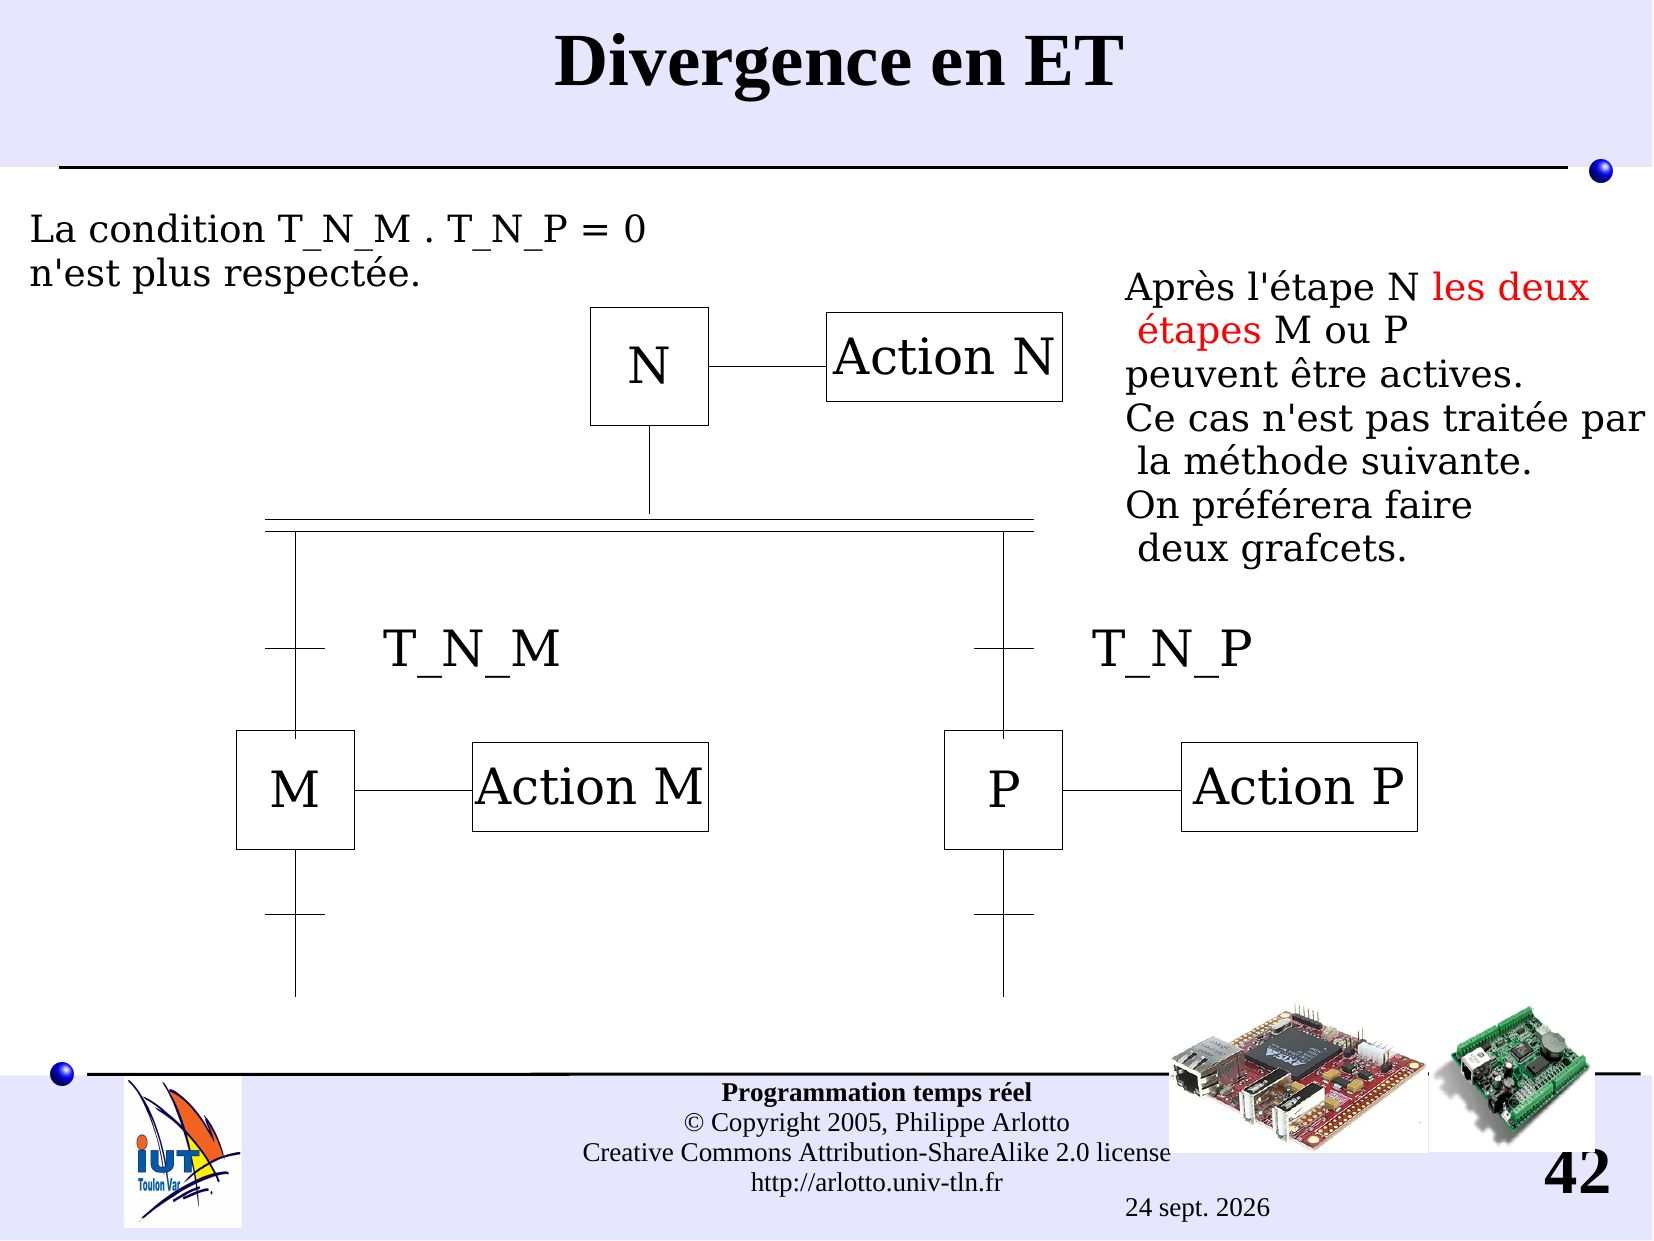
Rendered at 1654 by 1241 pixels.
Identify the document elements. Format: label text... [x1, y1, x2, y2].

picture [1169, 1000, 1428, 1153]
text_box T_N_P [1092, 620, 1254, 679]
text_box N [590, 307, 709, 426]
text_box La condition T_N_M . T_N_P = 0 n'est plus respectée. [29, 208, 668, 296]
text_box M [236, 730, 355, 850]
text_box Action P [1181, 742, 1418, 832]
text_box P [944, 730, 1063, 850]
text_box Action M [472, 742, 709, 832]
text_box Après l'étape N les deux étapes M ou P peuvent être actives. Ce cas n'est pas traitée par la méthode suivante. On préférera faire deux grafcets. [1125, 265, 1647, 571]
text_box Action N [826, 312, 1063, 402]
text_box T_N_M [383, 620, 563, 679]
title Divergence en ET [95, 14, 1585, 107]
picture [1429, 1000, 1595, 1152]
